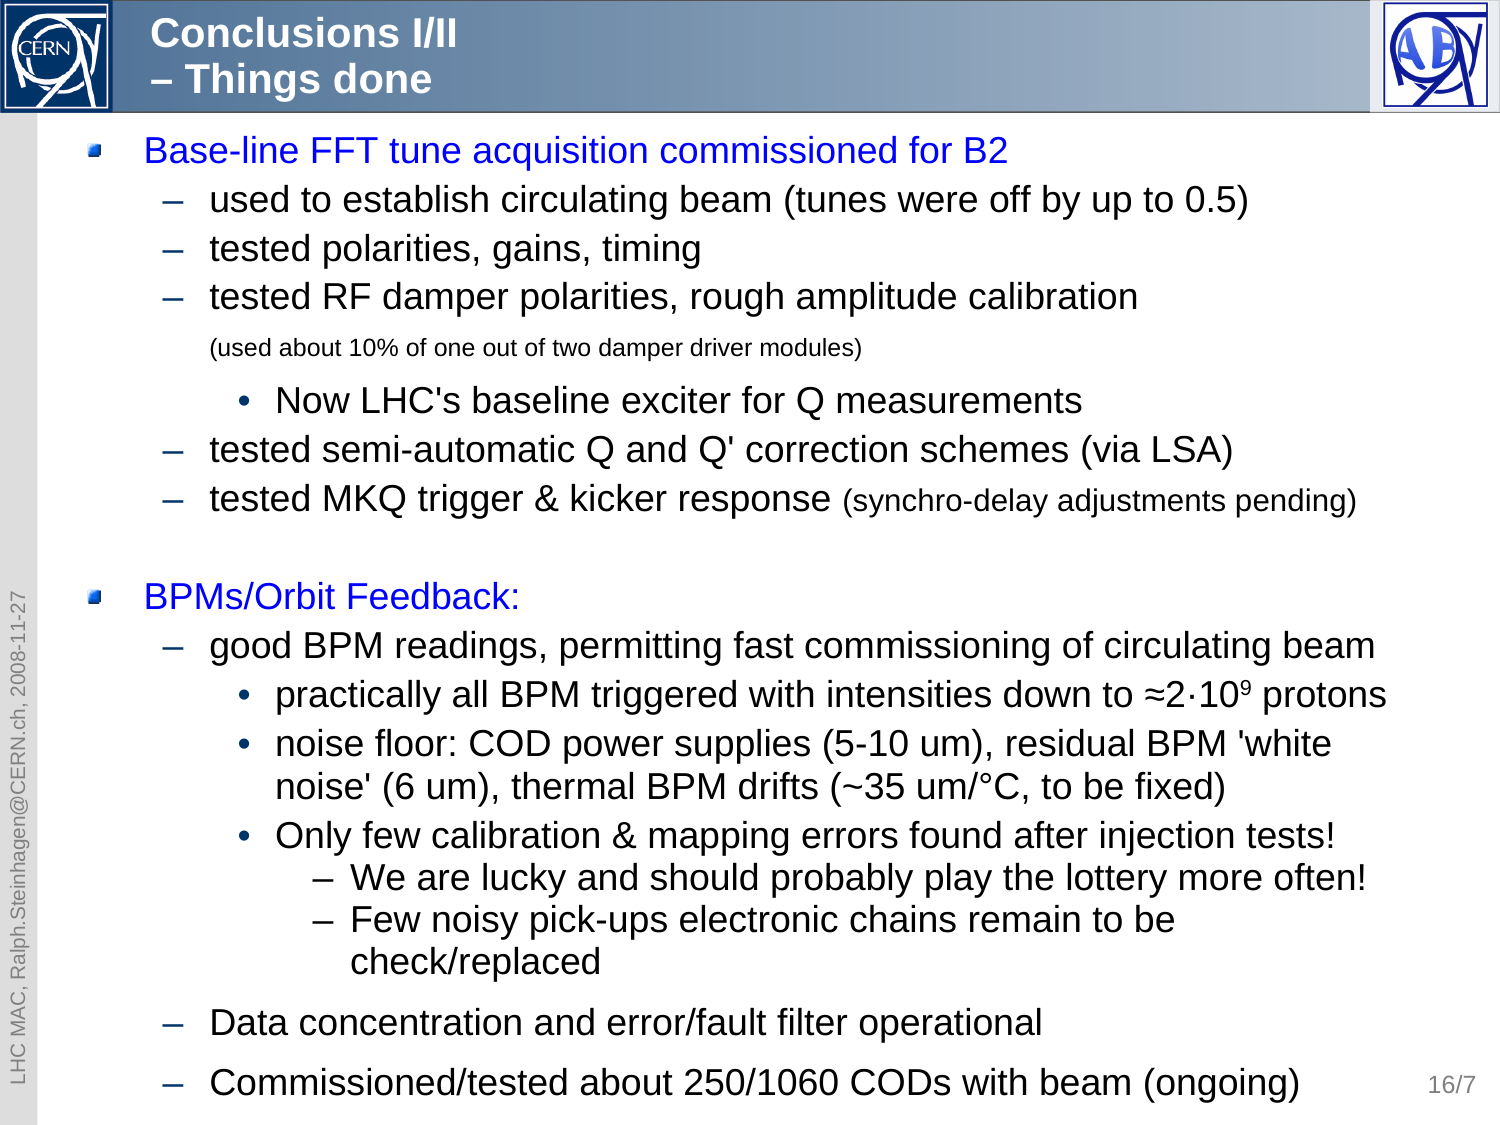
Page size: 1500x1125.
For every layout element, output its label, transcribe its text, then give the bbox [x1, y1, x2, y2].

picture [1382, 1, 1489, 108]
list Base-line FFT tune acquisition commissioned for B2 used to establish circulating beam (tunes were off by up to 0.5) tested polarities, gains, timing tested RF damper polarities, rough amplitude calibration (used about 10% of one out of two damper driver modules) Now LHC's baseline exciter for Q measurements tested semi-automatic Q and Q' correction schemes (via LSA) tested MKQ trigger & kicker response (synchro-delay adjustments pending) BPMs/Orbit Feedback: good BPM readings, permitting fast commissioning of circulating beam practically all BPM triggered with intensities down to ≈2·109 protons noise floor: COD power supplies (5-10 um), residual BPM 'white noise' (6 um), thermal BPM drifts (~35 um/°C, to be fixed) Only few calibration & mapping errors found after injection tests! We are lucky and should probably play the lottery more often! Few noisy pick-ups electronic chains remain to be check/replaced Data concentration and error/fault filter operational Commissioned/tested about 250/1060 CODs with beam (ongoing) [87, 128, 1438, 1093]
picture [0, 0, 113, 113]
title Conclusions I/II – Things done [150, 0, 1201, 113]
